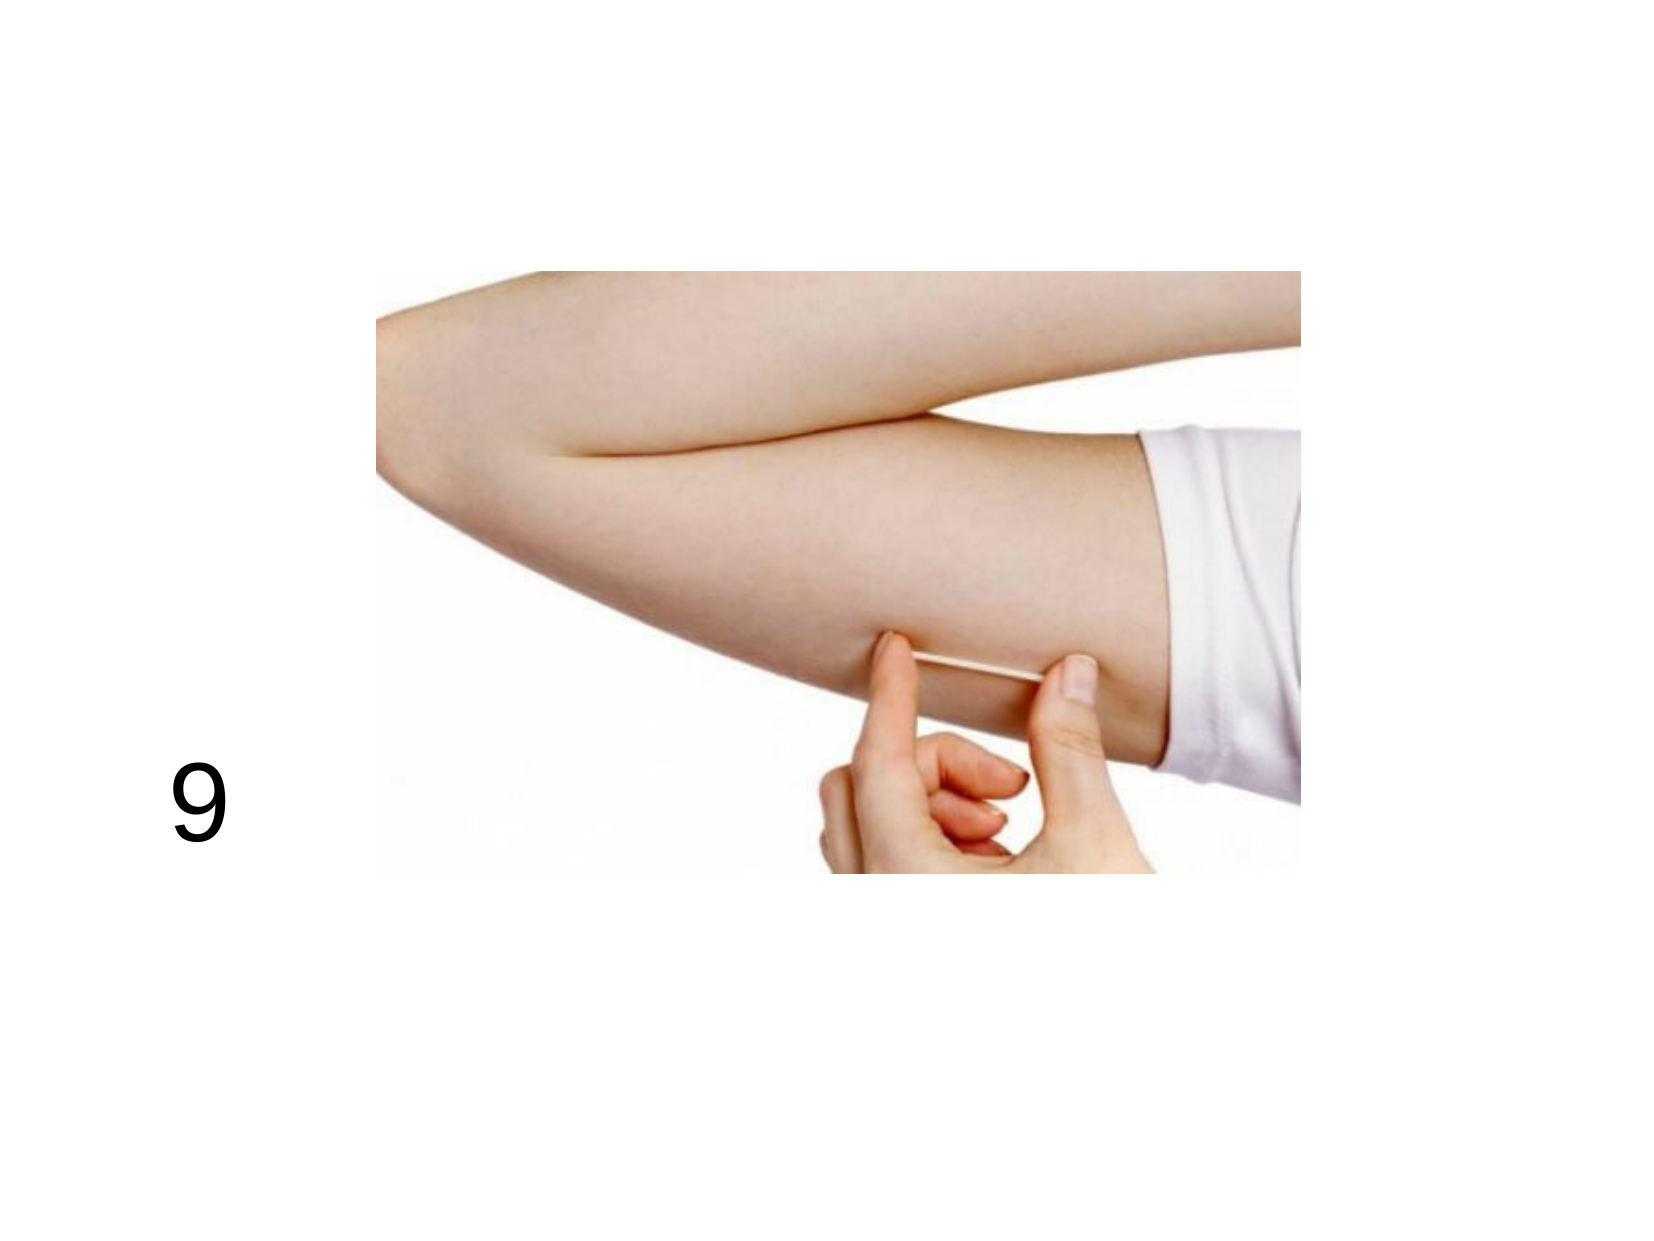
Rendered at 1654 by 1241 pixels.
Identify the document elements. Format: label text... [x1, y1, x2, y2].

text_box 9 [153, 732, 355, 873]
picture [376, 271, 1301, 875]
